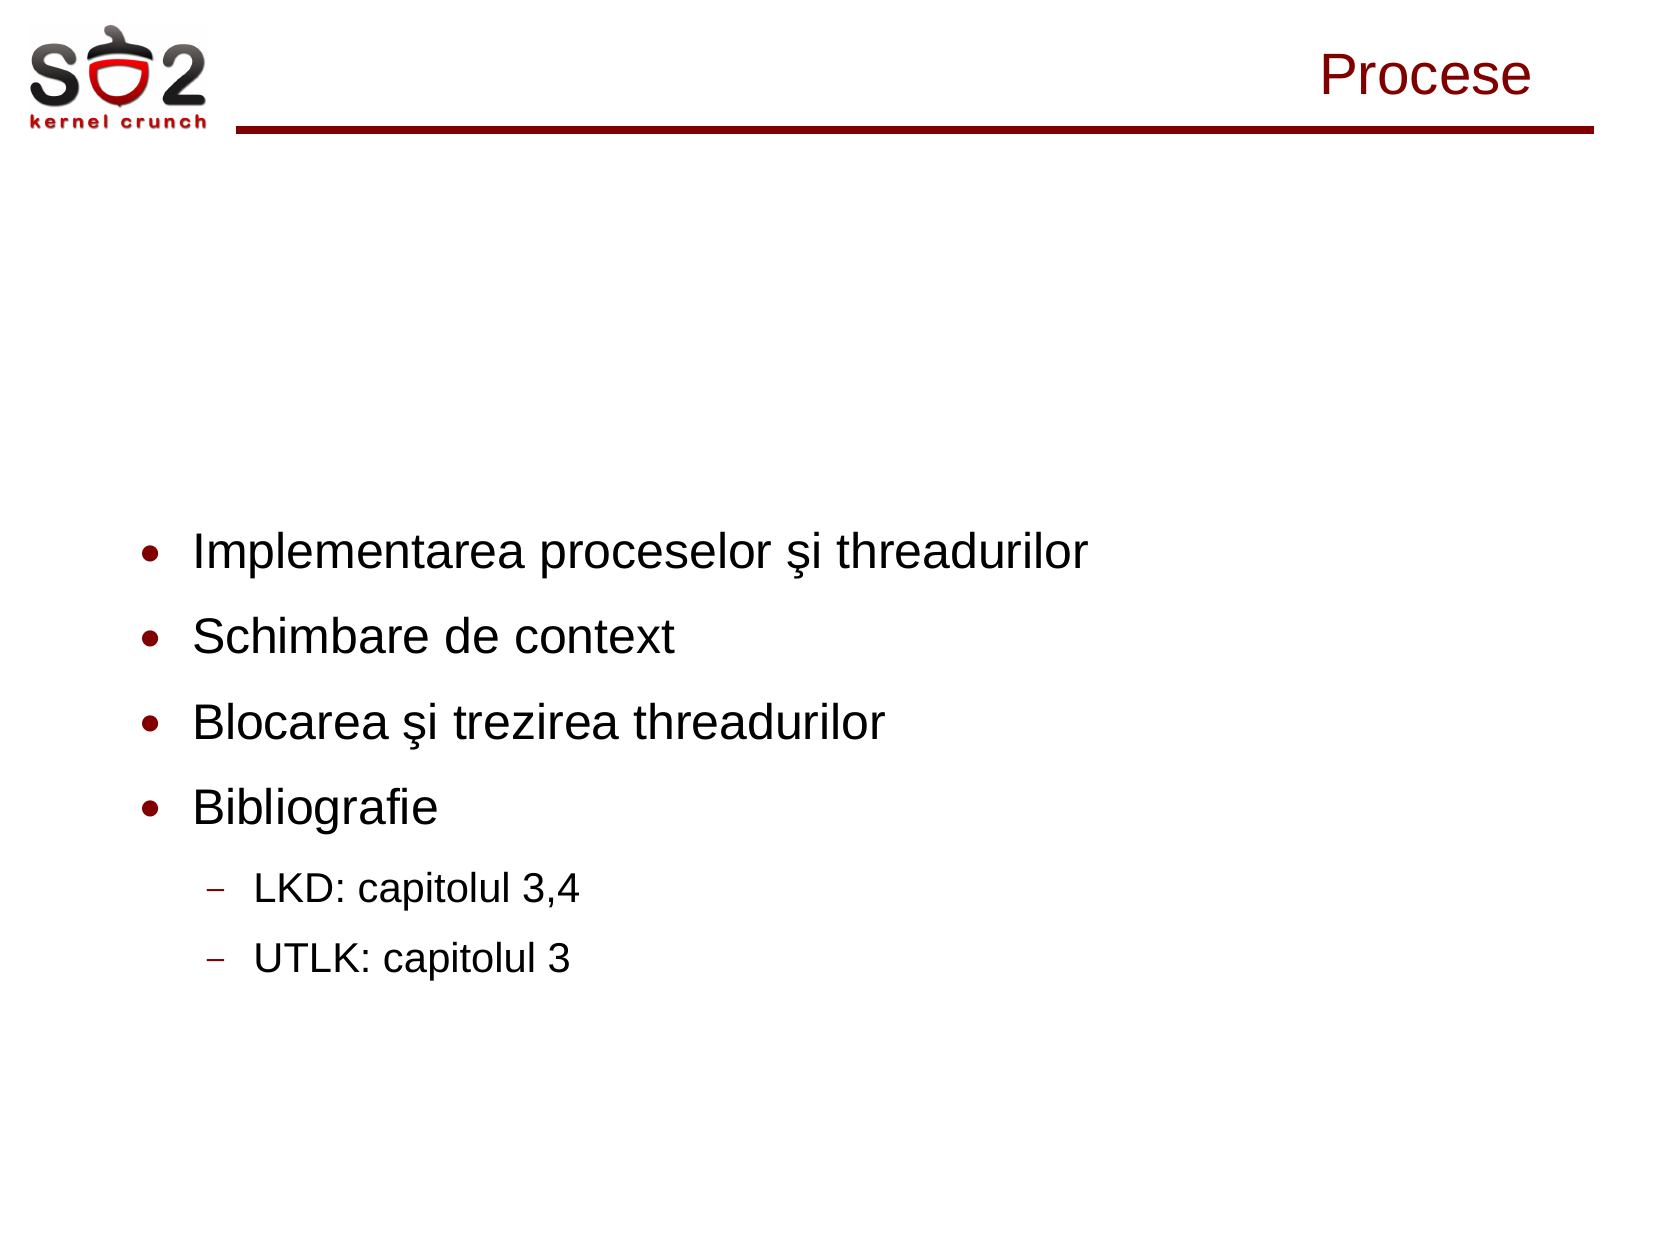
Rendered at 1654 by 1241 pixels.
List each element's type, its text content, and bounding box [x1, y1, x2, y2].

picture [29, 23, 121, 130]
list Implementarea proceselor şi threadurilor Schimbare de context Blocarea şi trezirea threadurilor Bibliografie LKD: capitolul 3,4 UTLK: capitolul 3 [121, 307, 1534, 1197]
title Procese [121, 0, 1534, 148]
